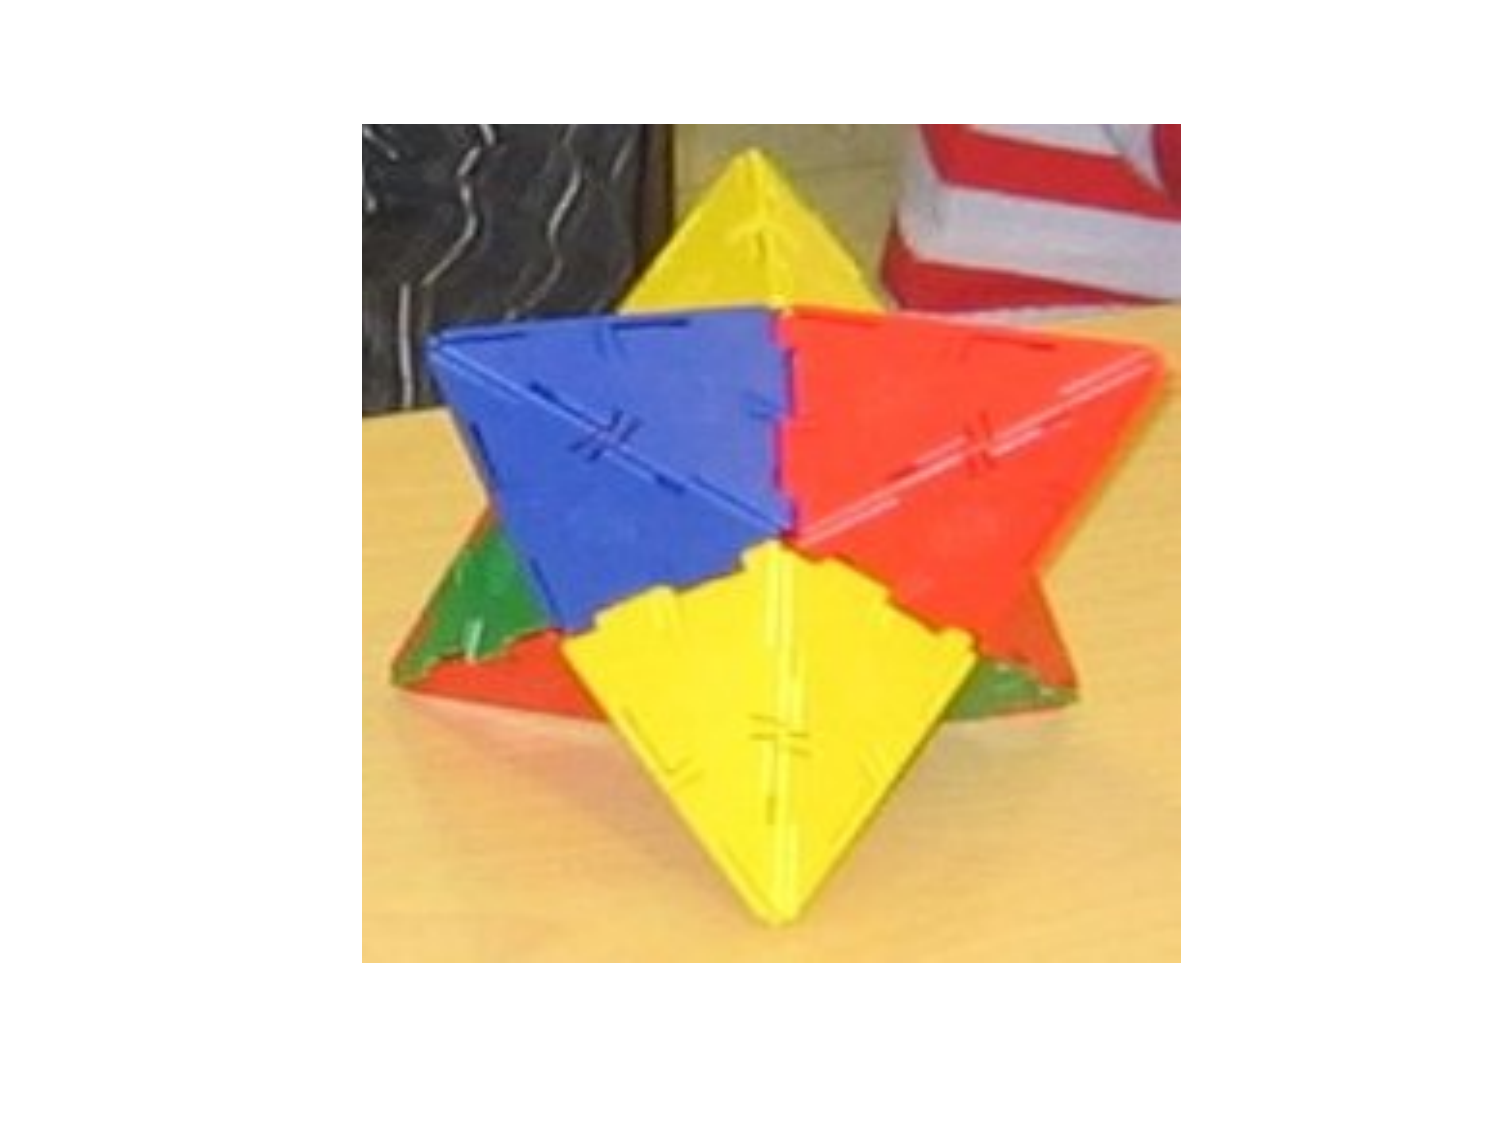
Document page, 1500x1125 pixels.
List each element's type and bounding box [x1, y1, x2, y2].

picture [362, 124, 1181, 963]
